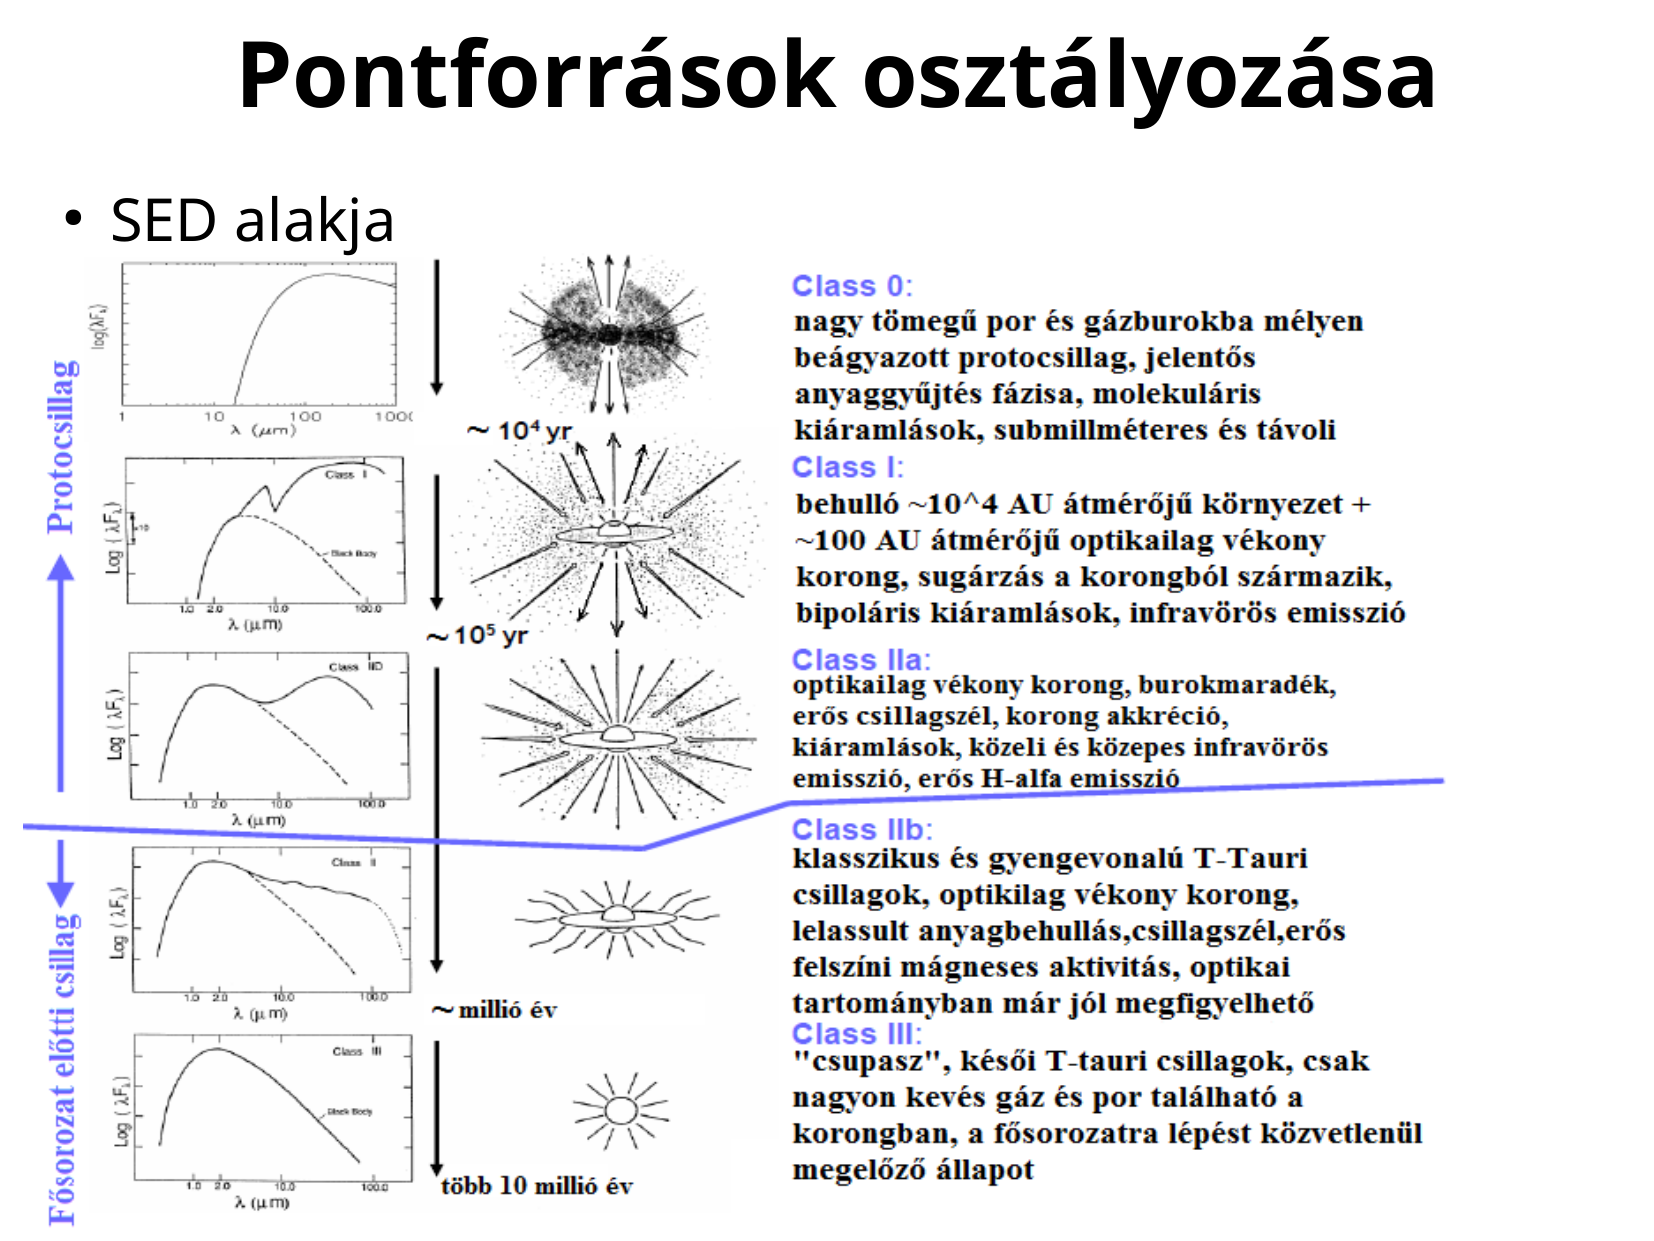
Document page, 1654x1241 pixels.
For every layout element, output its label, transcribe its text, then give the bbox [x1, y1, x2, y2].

picture [23, 224, 1465, 1229]
list SED alakja [47, 178, 774, 260]
title Pontforrások osztályozása [94, 13, 1583, 130]
